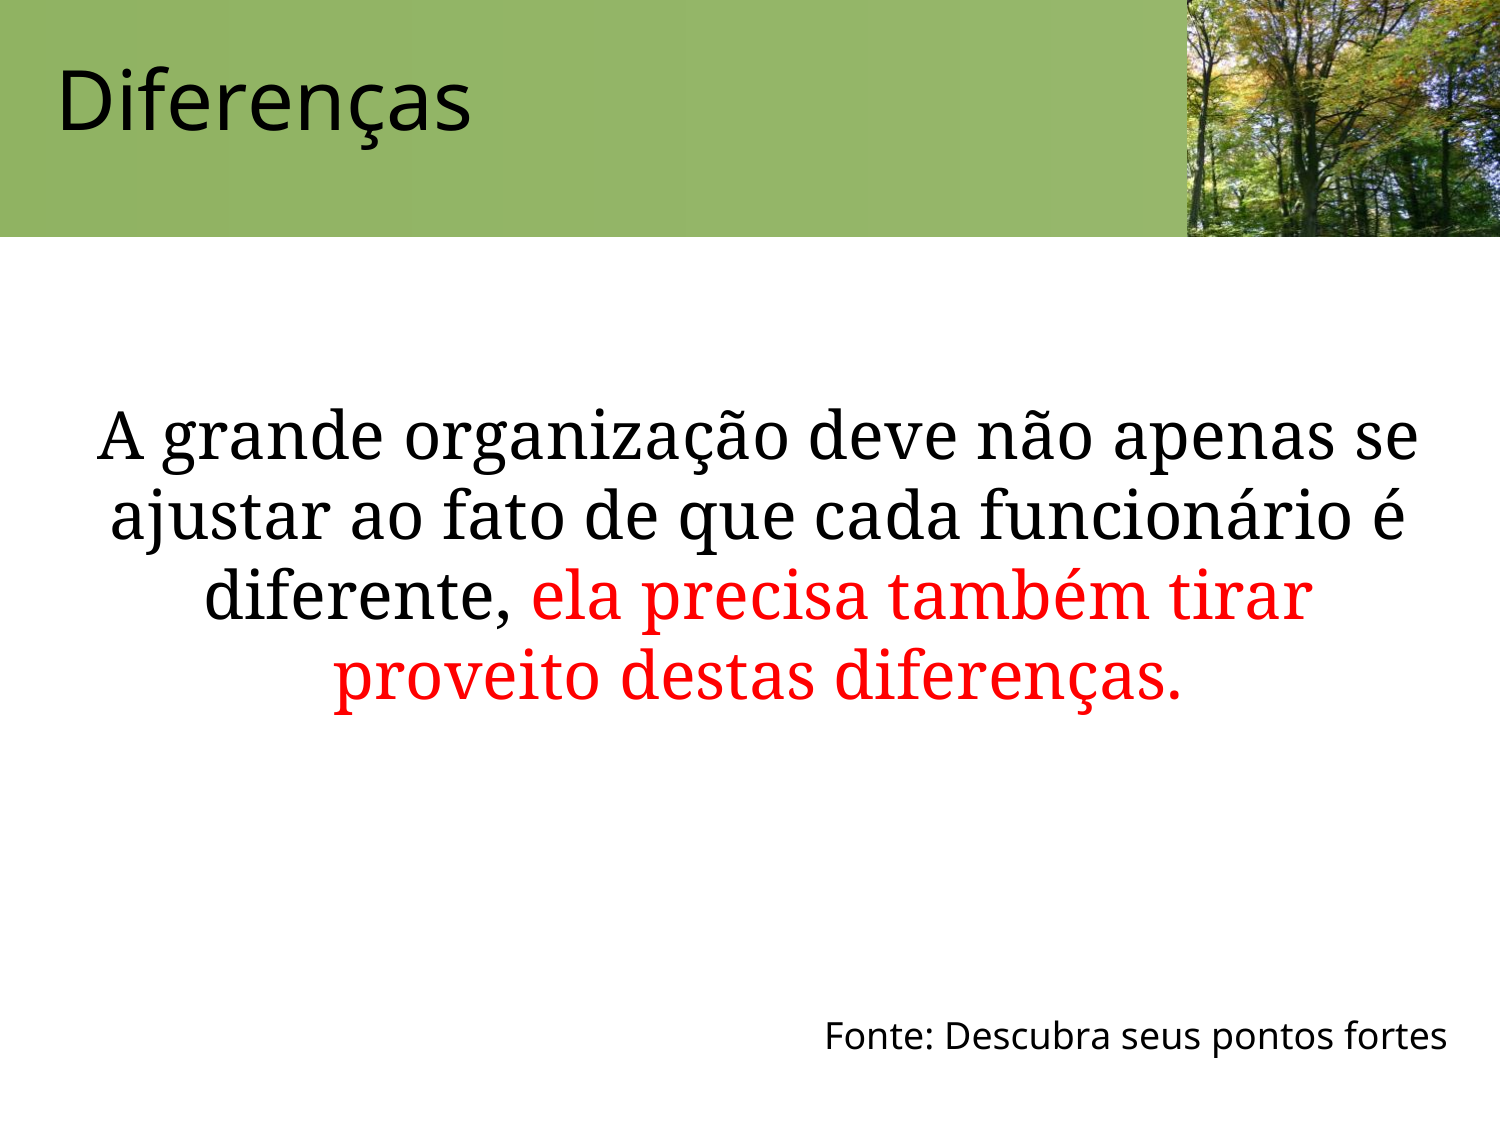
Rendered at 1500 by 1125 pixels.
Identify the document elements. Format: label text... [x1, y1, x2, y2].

text_box Fonte: Descubra seus pontos fortes [809, 1004, 1430, 1065]
title Diferenças [41, 21, 1164, 173]
list A grande organização deve não apenas se ajustar ao fato de que cada funcionário é diferente, ela precisa também tirar proveito destas diferenças. [82, 290, 1441, 1010]
picture [1187, 0, 1500, 237]
